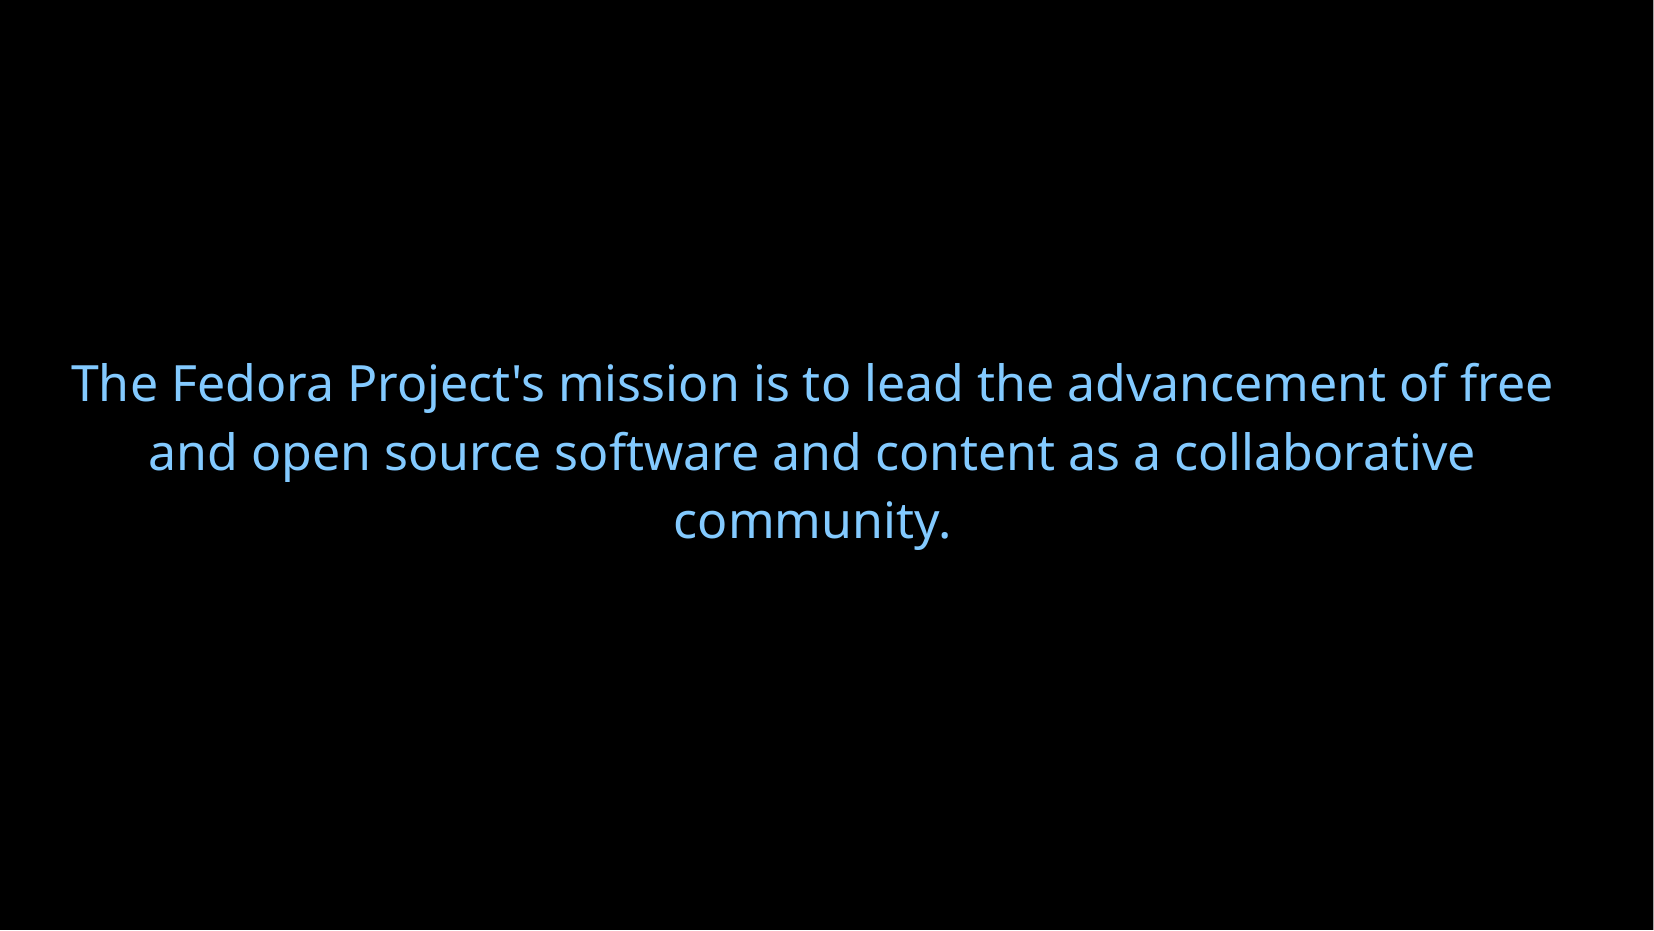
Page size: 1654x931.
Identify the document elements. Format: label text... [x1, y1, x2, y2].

subtitle The Fedora Project's mission is to lead the advancement of free and open source software and content as a collaborative community. [26, 254, 1600, 647]
